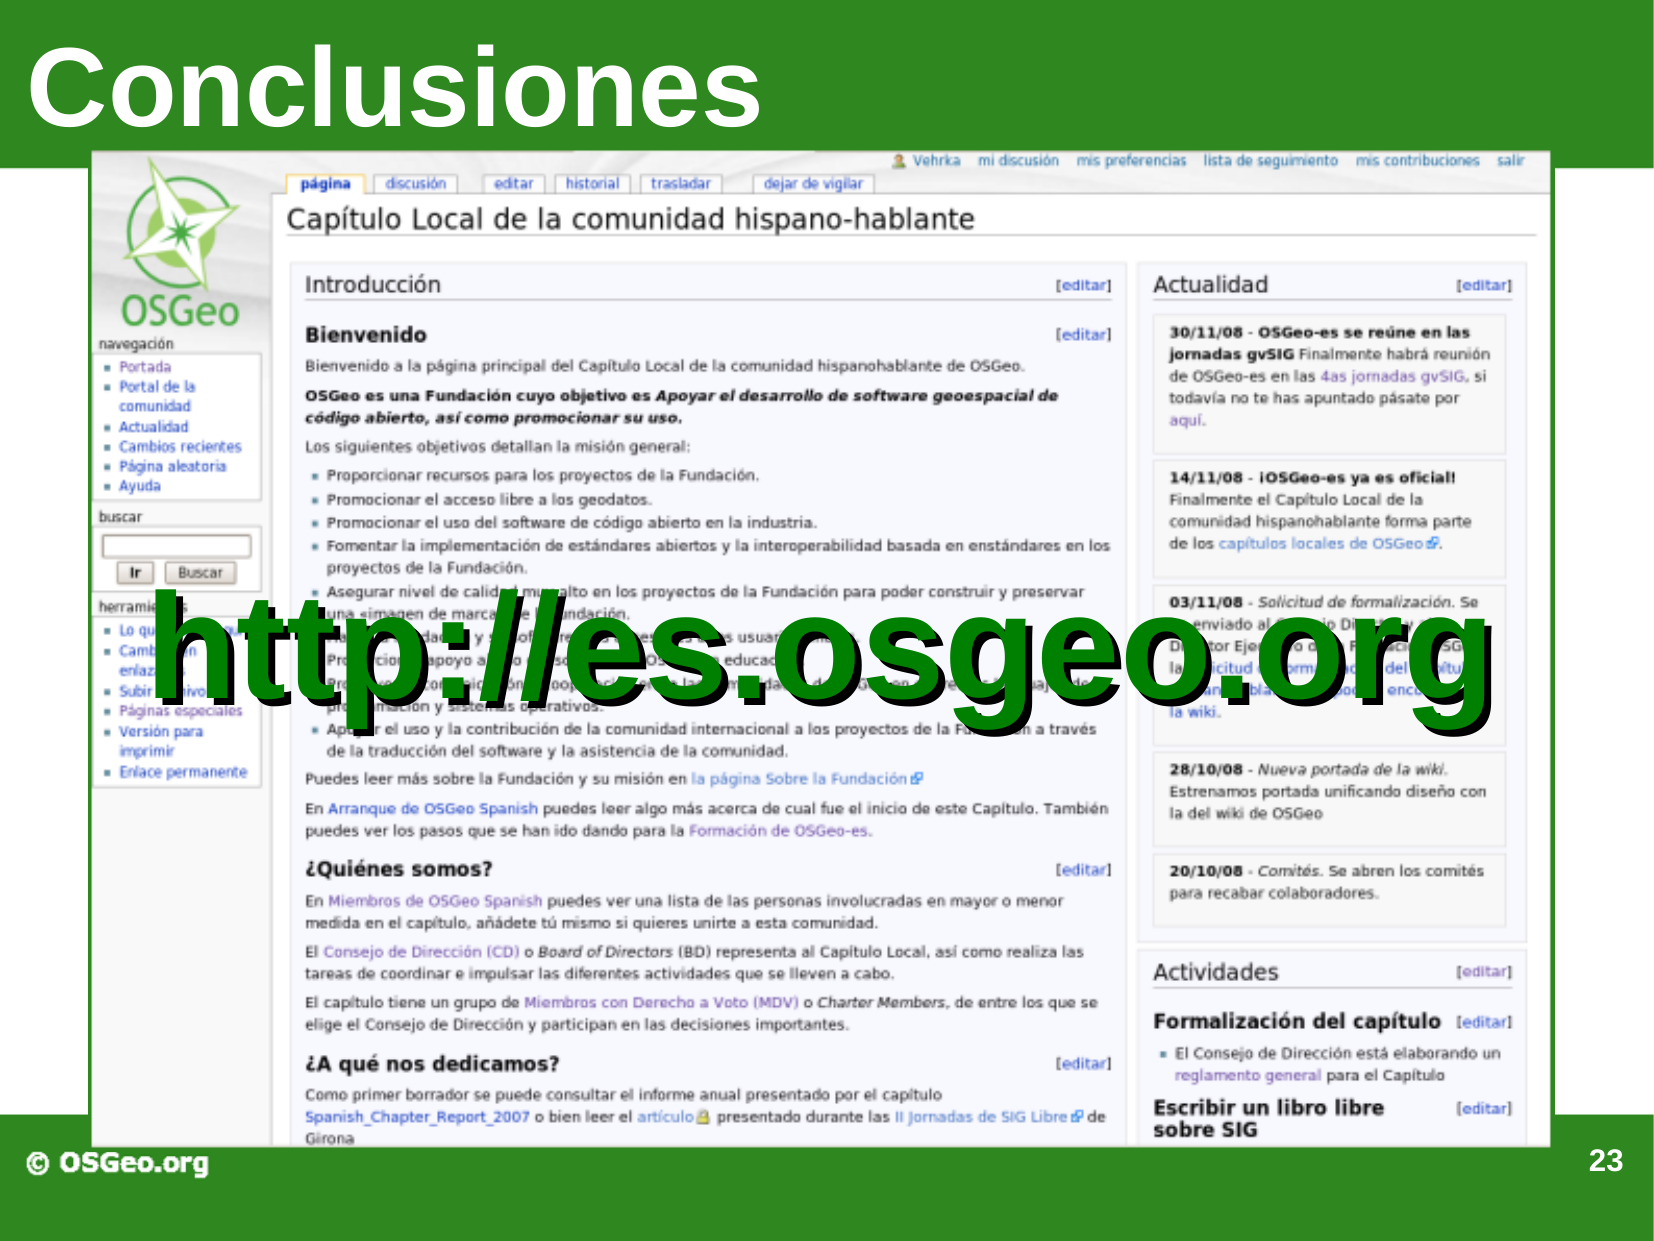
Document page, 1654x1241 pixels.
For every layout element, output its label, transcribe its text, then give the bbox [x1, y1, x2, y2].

picture [0, 0, 1654, 1241]
text_box http://es.osgeo.org [130, 555, 1512, 739]
text_box Conclusiones [12, 17, 780, 159]
